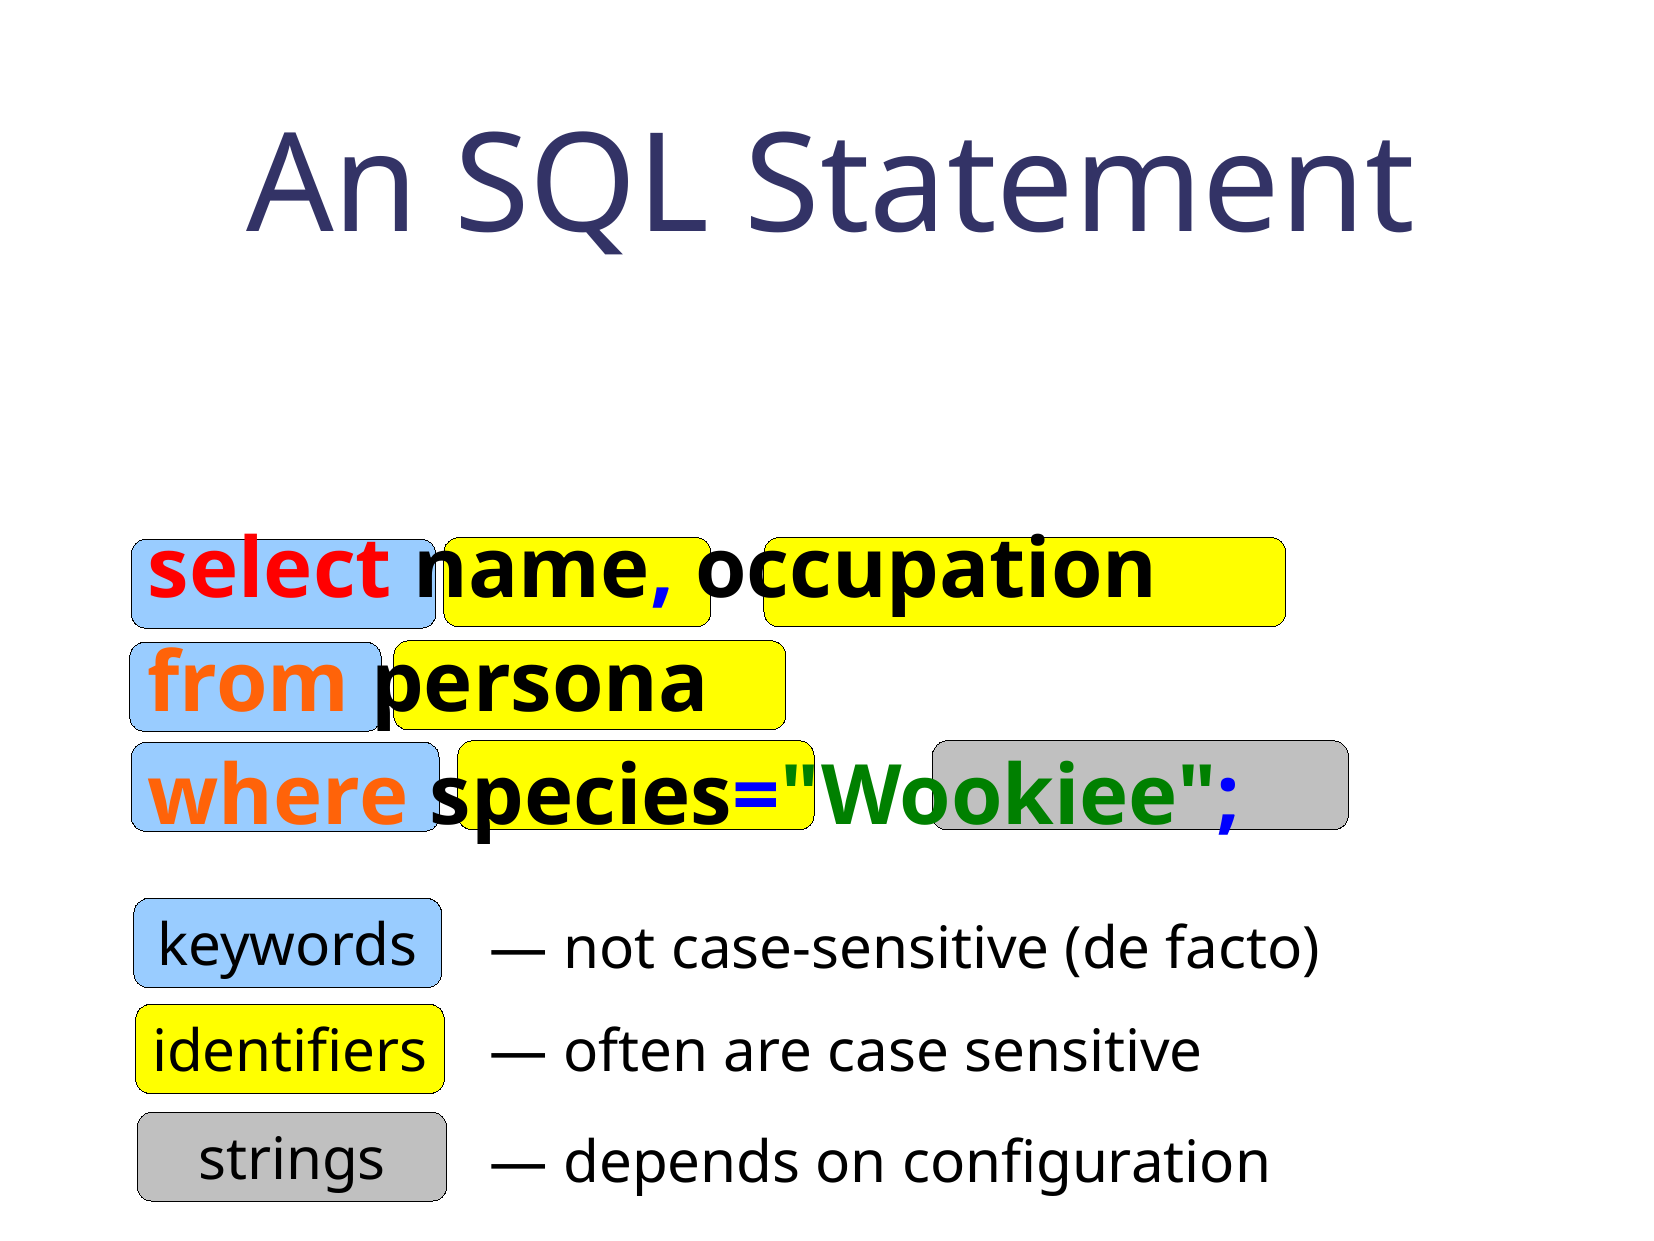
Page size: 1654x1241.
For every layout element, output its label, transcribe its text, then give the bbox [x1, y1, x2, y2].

text_box — not case-sensitive (de facto) [475, 898, 1421, 985]
text_box — depends on configuration [475, 1112, 1324, 1199]
text_box strings [137, 1112, 447, 1202]
title An SQL Statement [86, 75, 1576, 283]
text_box — often are case sensitive [475, 1001, 1276, 1088]
text_box keywords [133, 898, 442, 988]
text_box [129, 642, 147, 732]
text_box identifiers [135, 1004, 445, 1094]
text_box [131, 742, 147, 832]
subtitle select name, occupation from persona where species="Wookiee"; [147, 354, 1561, 1004]
text_box [131, 539, 147, 629]
